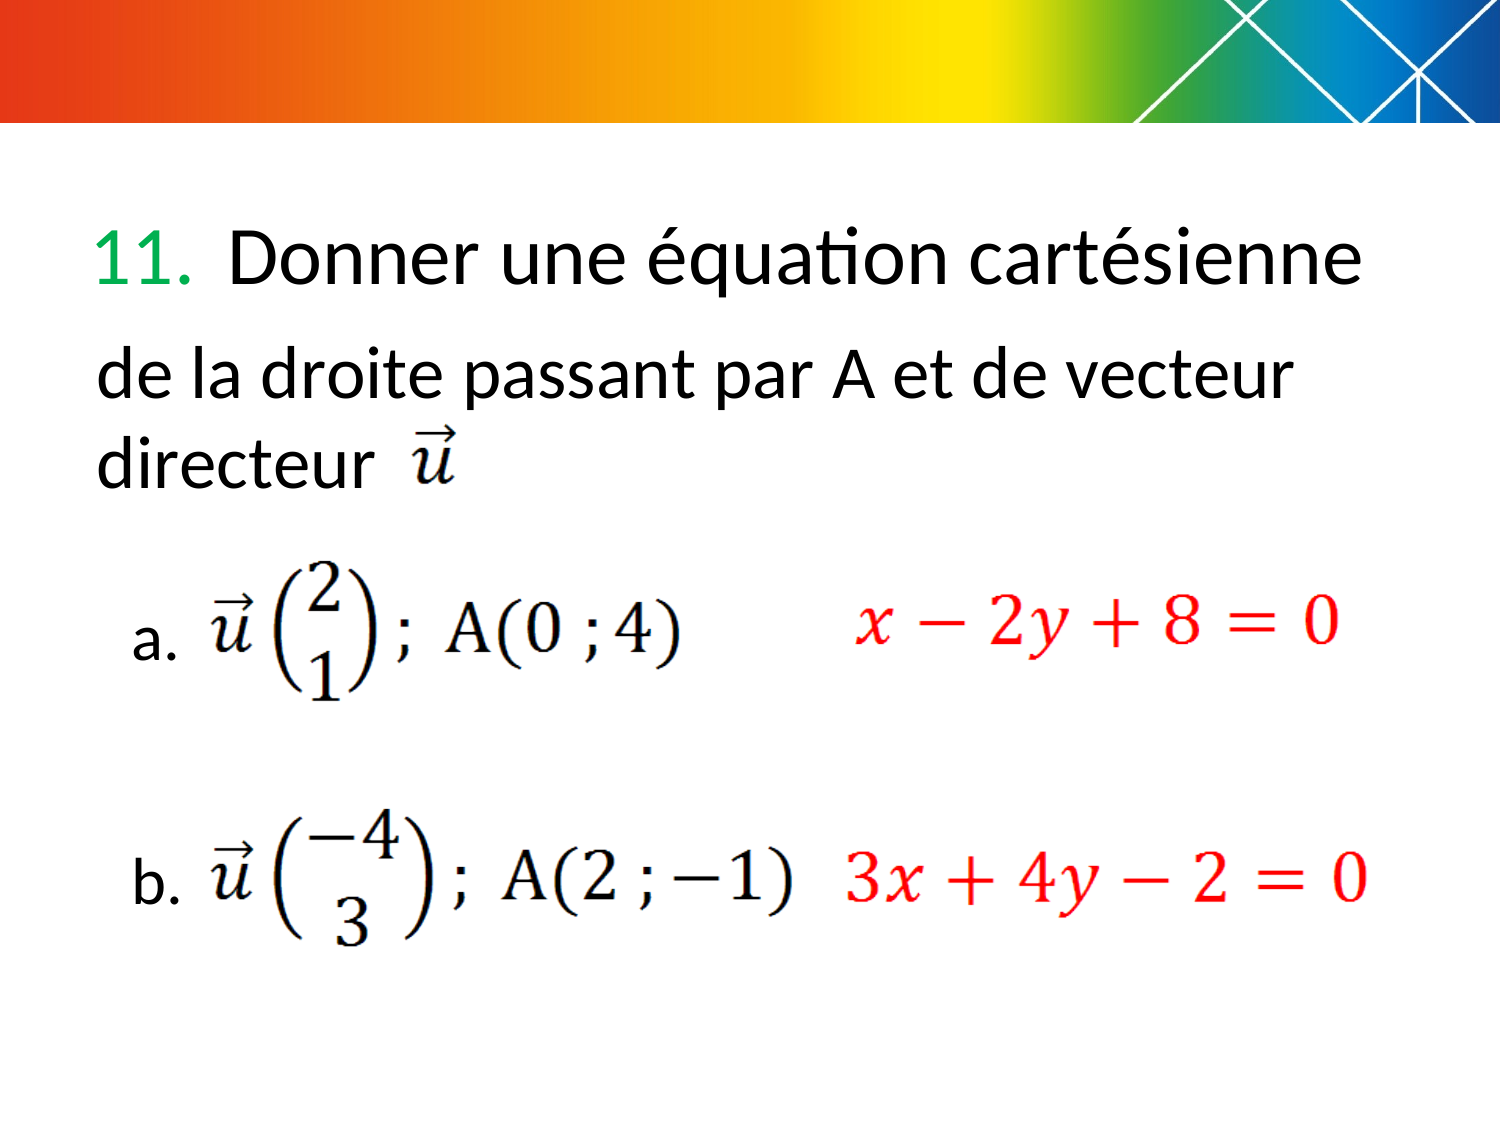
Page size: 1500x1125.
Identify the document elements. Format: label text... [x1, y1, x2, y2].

picture [210, 798, 797, 961]
picture [0, 0, 1359, 123]
text_box Donner une équation cartésienne [75, 164, 1500, 339]
picture [843, 831, 1372, 934]
picture [855, 574, 1342, 676]
text_box a. b. [117, 585, 673, 926]
picture [411, 413, 458, 516]
picture [210, 550, 686, 714]
picture [1340, 0, 1500, 123]
text_box de la droite passant par A et de vecteur directeur [82, 316, 1477, 512]
